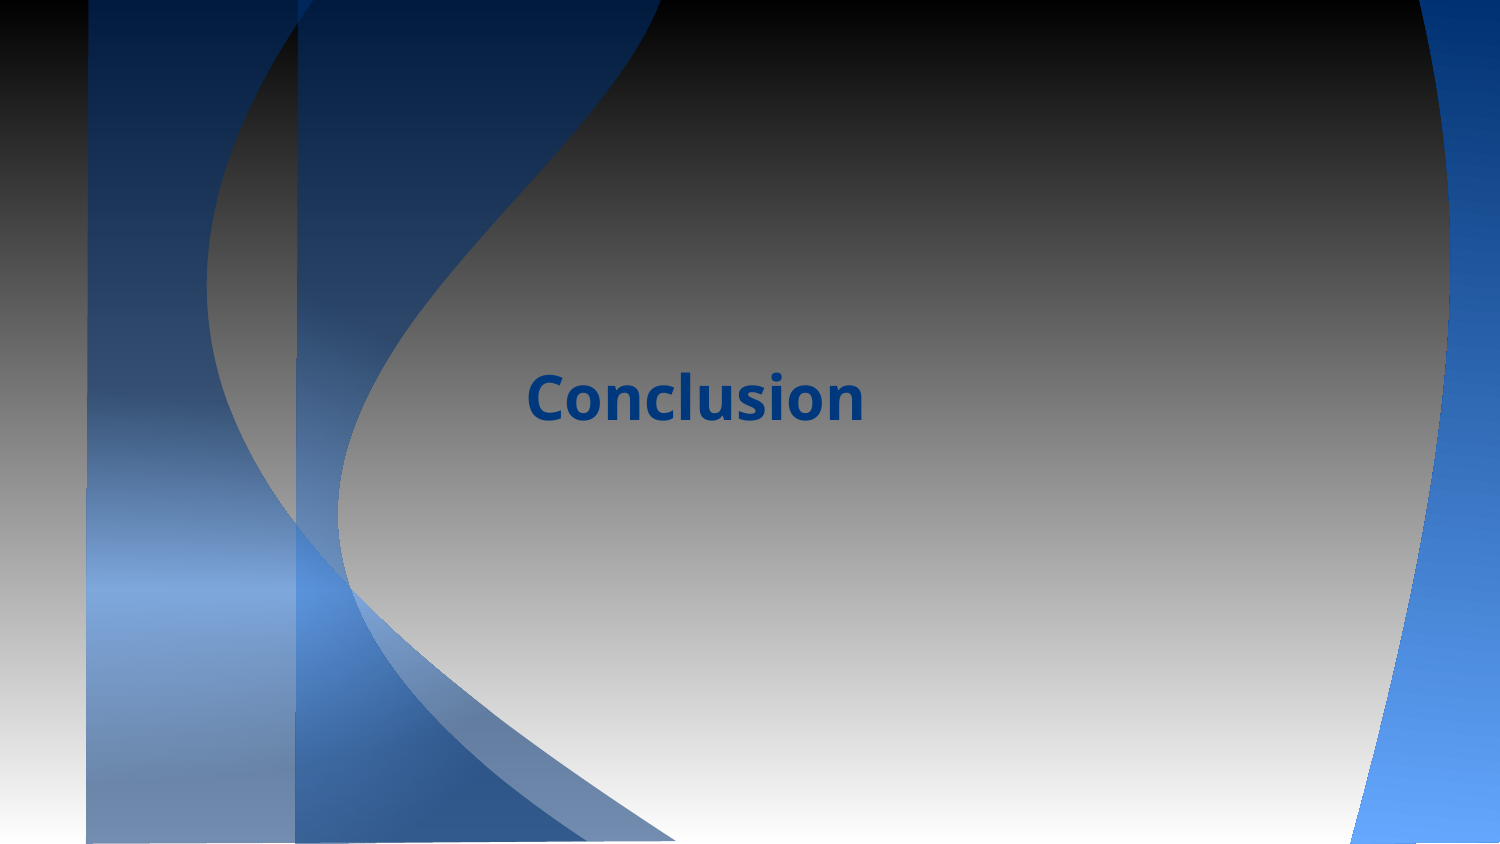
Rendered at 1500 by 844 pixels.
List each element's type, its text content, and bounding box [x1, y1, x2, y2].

title Conclusion [46, 261, 1397, 449]
list [54, 220, 1425, 835]
